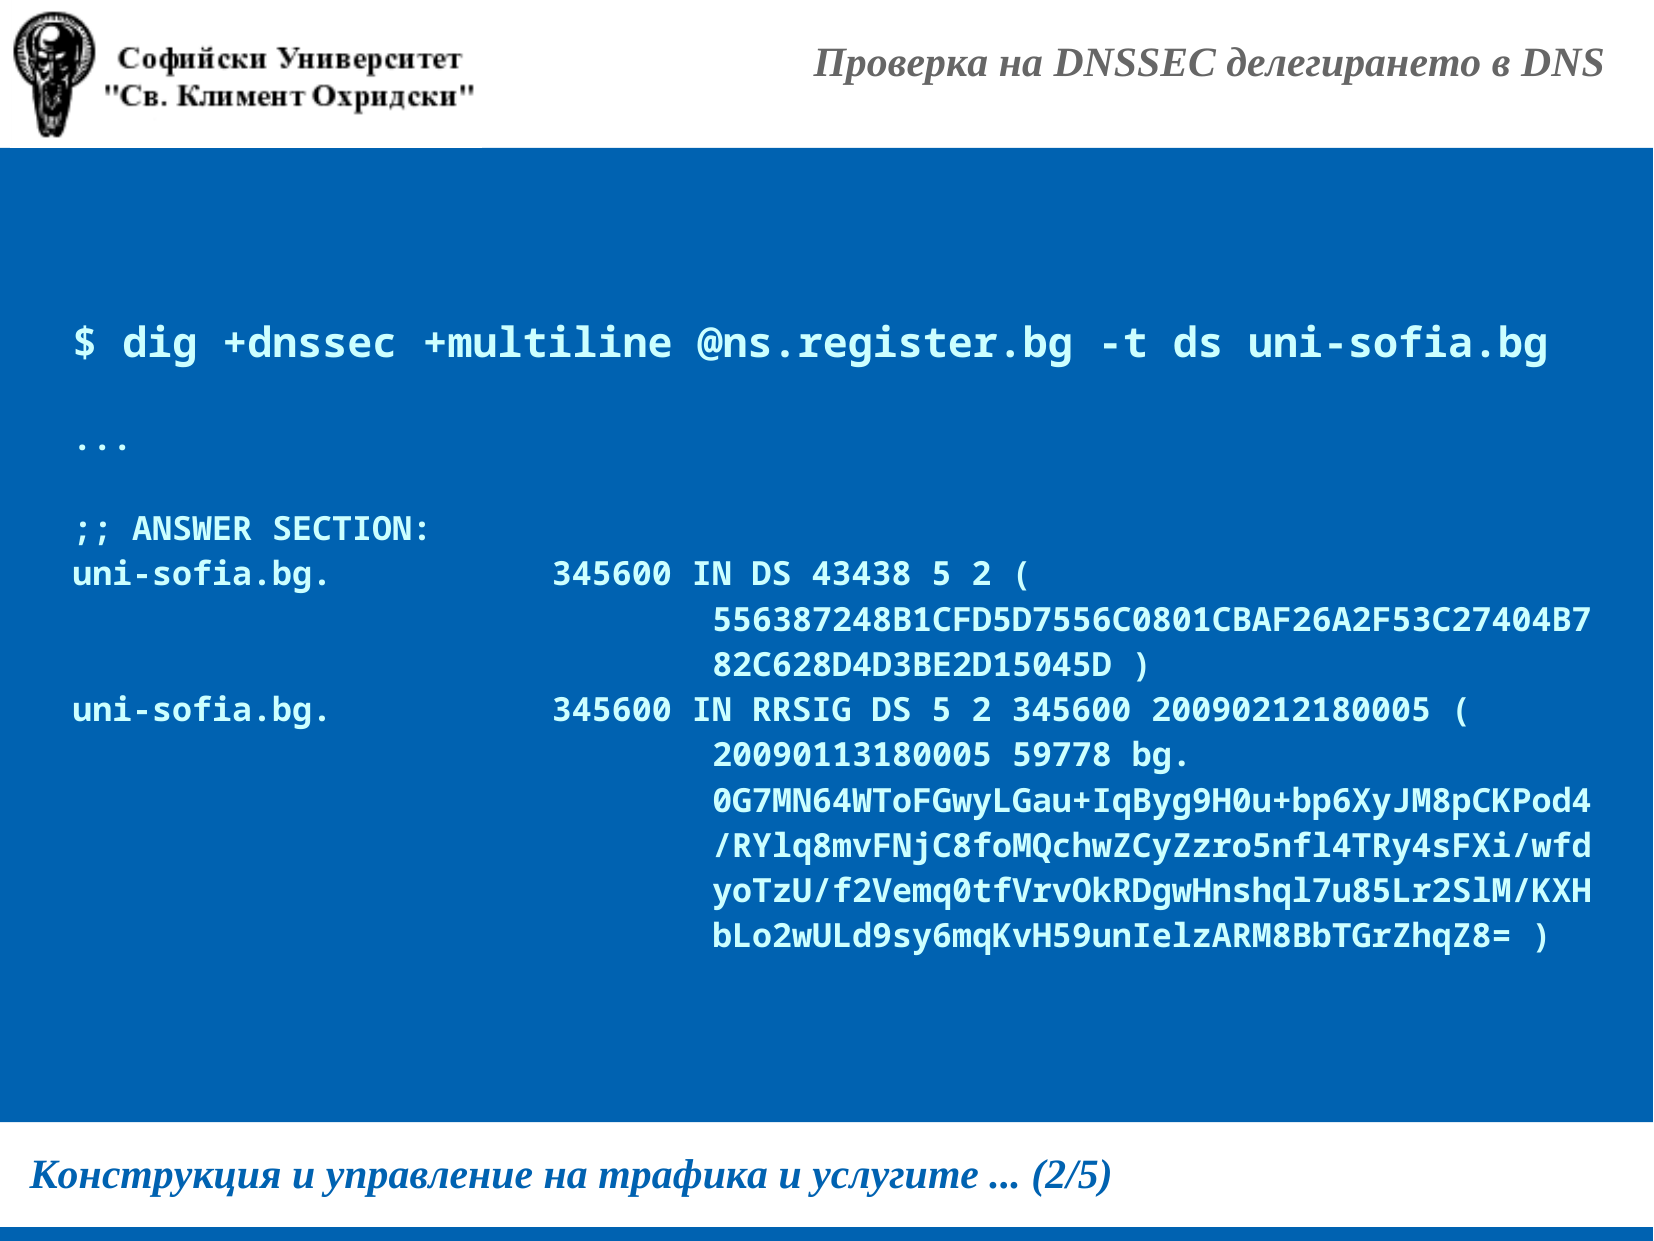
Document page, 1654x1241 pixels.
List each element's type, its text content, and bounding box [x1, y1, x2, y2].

title Проверка на DNSSEC делегирането в DNS [767, 2, 1652, 121]
text_box Конструкция и управление на трафика и услугите ... (2/5) [29, 1151, 1137, 1214]
text_box $ dig +dnssec +multiline @ns.register.bg -t ds uni-sofia.bg ... ;; ANSWER SECTION: uni-sofia.bg. 345600 IN DS 43438 5 2 ( 556387248B1CFD5D7556C0801CBAF26A2F53C27404B7 82C628D4D3BE2D15045D ) uni-sofia.bg. 345600 IN RRSIG DS 5 2 345600 20090212180005 ( 20090113180005 59778 bg. 0G7MN64WToFGwyLGau+IqByg9H0u+bp6XyJM8pCKPod4 /RYlq8mvFNjC8foMQchwZCyZzro5nfl4TRy4sFXi/wfd yoTzU/f2Vemq0tfVrvOkRDgwHnshql7u85Lr2SlM/KXH bLo2wULd9sy6mqKvH59unIelzARM8BbTGrZhqZ8= ) [0, 147, 1653, 1123]
picture [10, 0, 482, 148]
